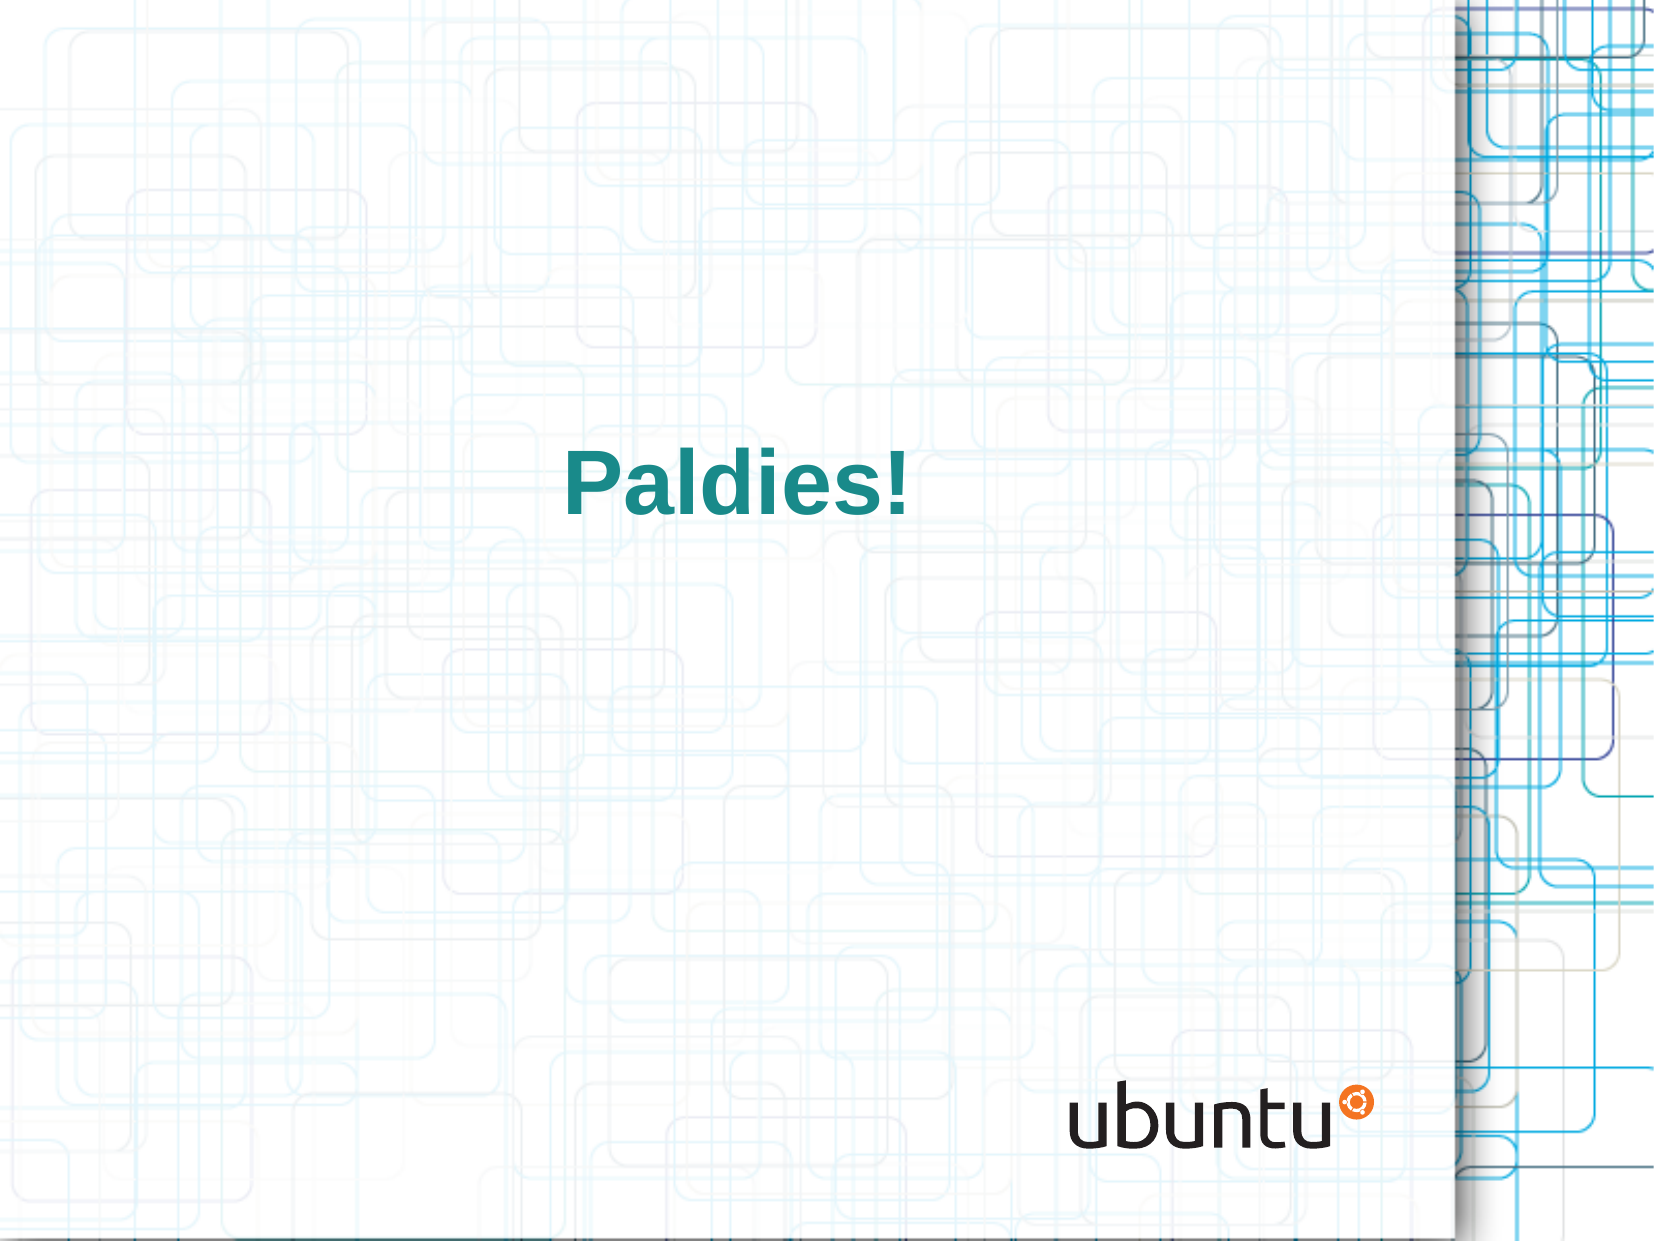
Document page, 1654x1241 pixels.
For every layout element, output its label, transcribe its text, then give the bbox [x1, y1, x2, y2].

title Paldies! [59, 256, 1418, 709]
picture [0, 0, 1654, 1241]
